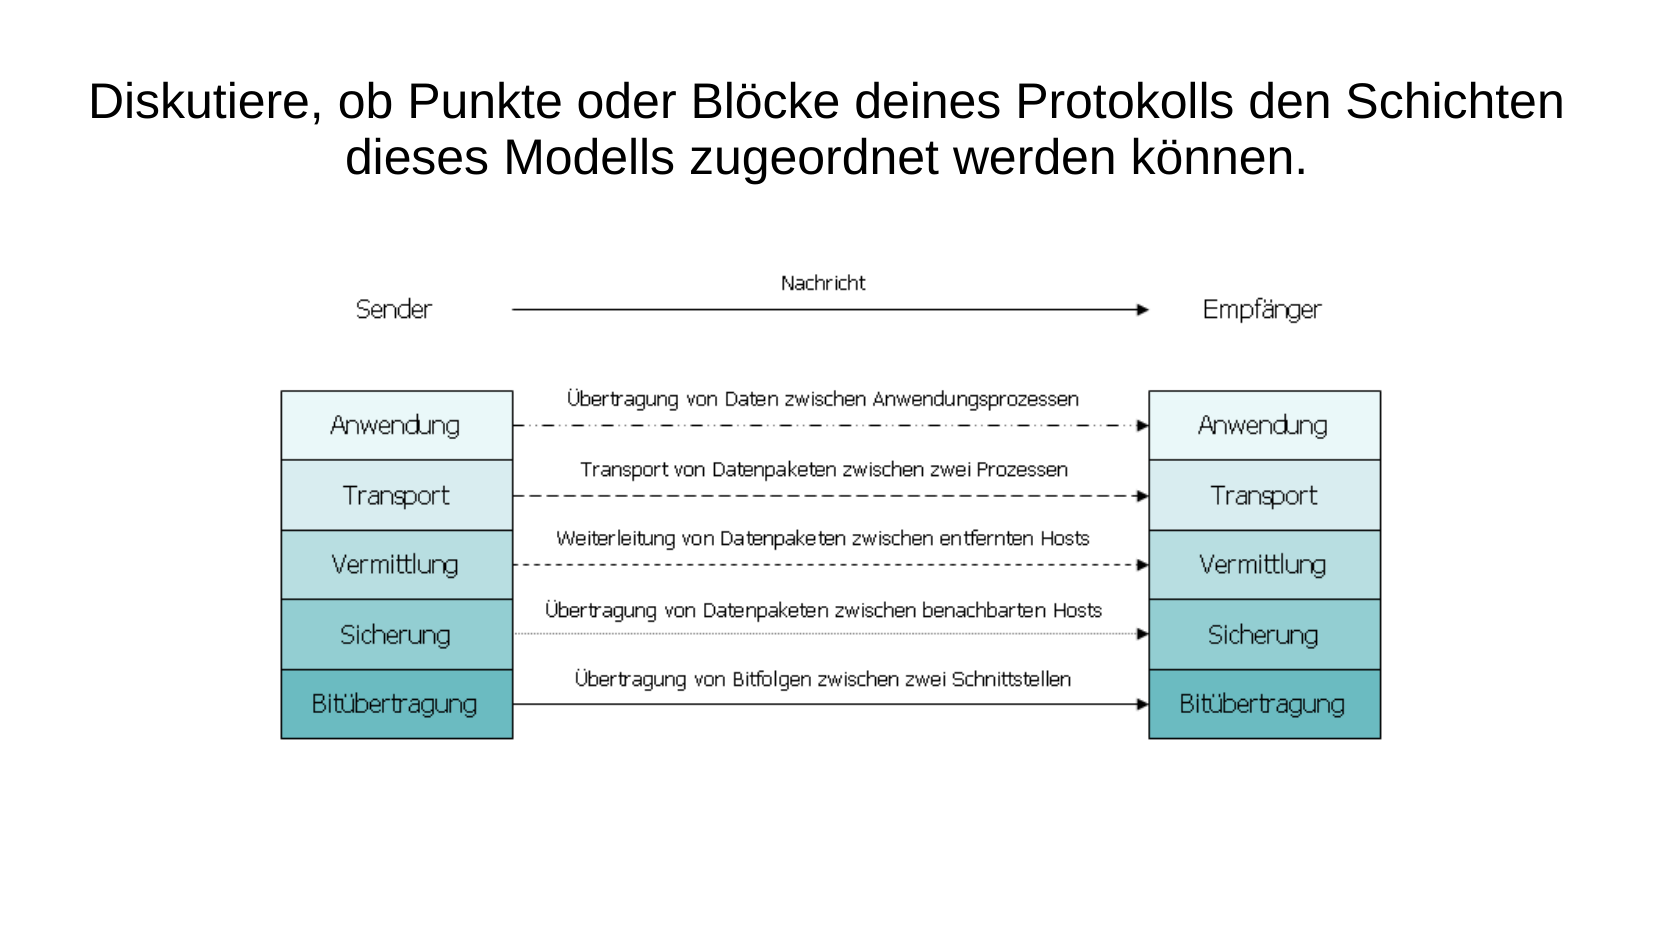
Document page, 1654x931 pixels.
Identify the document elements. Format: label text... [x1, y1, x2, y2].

title Diskutiere, ob Punkte oder Blöcke deines Protokolls den Schichten dieses Modells zugeordnet werden können. [82, 45, 1571, 213]
picture [248, 259, 1402, 760]
